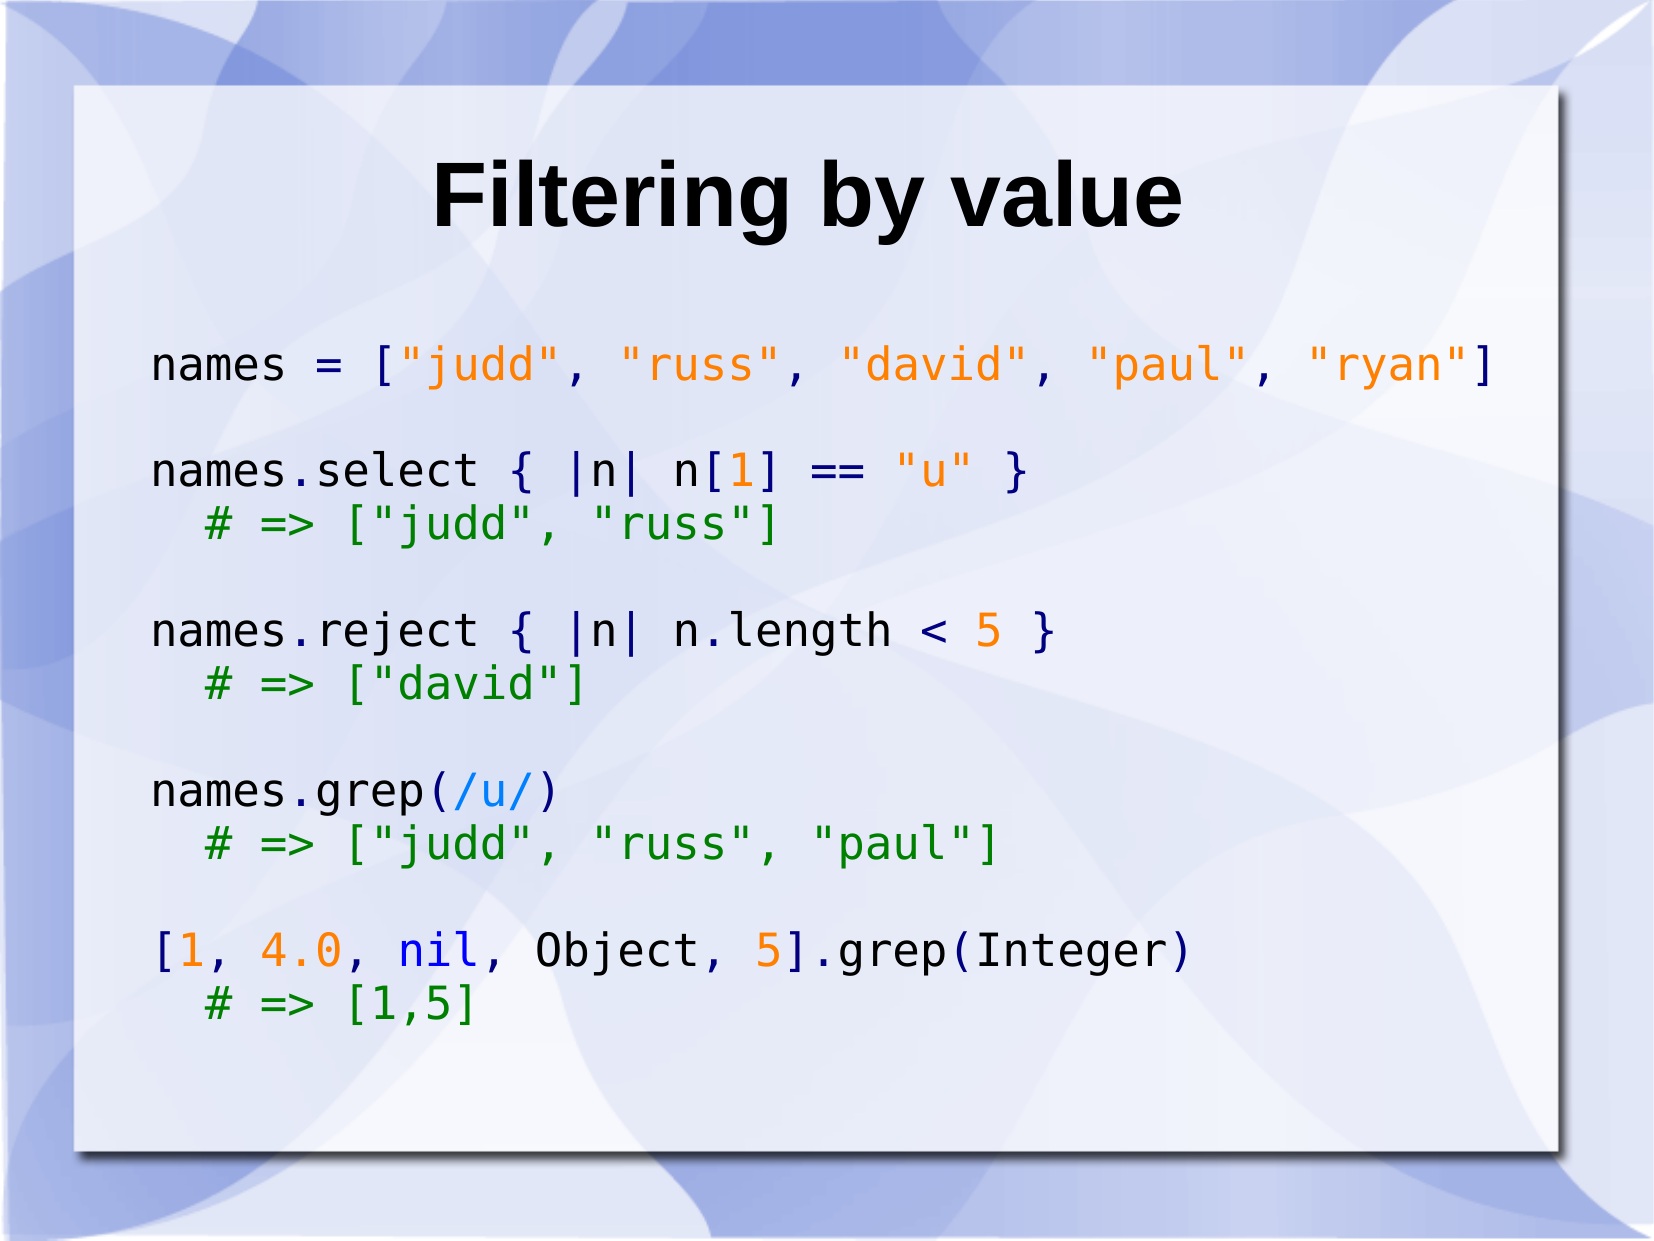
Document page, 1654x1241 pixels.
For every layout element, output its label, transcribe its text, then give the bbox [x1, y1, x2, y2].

title Filtering by value [82, 90, 1536, 298]
picture [0, 0, 1654, 1241]
text_box names = ["judd", "russ", "david", "paul", "ryan"] names.select { |n| n[1] == "u" } # => ["judd", "russ"] names.reject { |n| n.length < 5 } # => ["david"] names.grep(/u/) # => ["judd", "russ", "paul"] [1, 4.0, nil, Object, 5].grep(Integer) # => [1,5] [150, 337, 1538, 1088]
